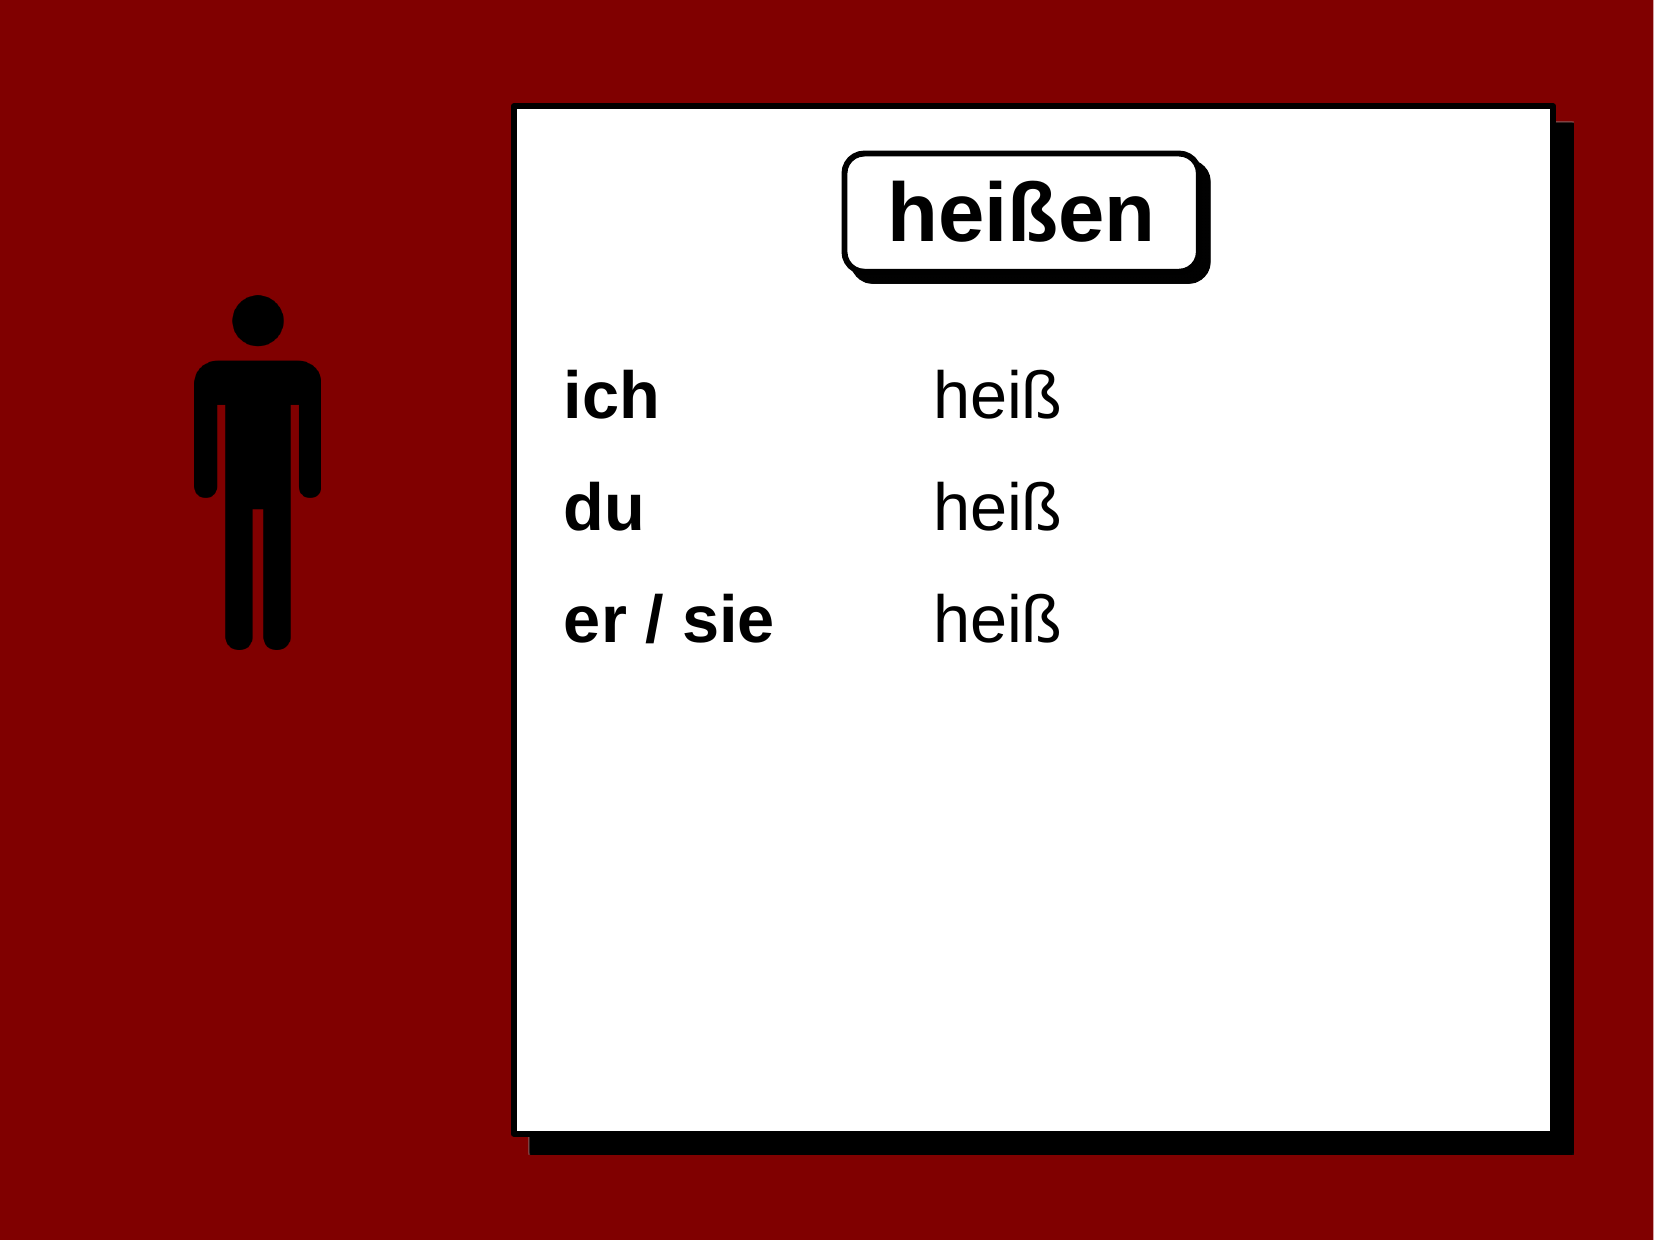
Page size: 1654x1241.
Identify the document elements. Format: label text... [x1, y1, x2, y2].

picture [194, 295, 321, 650]
text_box heißen [844, 153, 1199, 272]
text_box ich heiß du heiß er / sie heiß [549, 312, 1554, 756]
text_box [513, 106, 1554, 1134]
